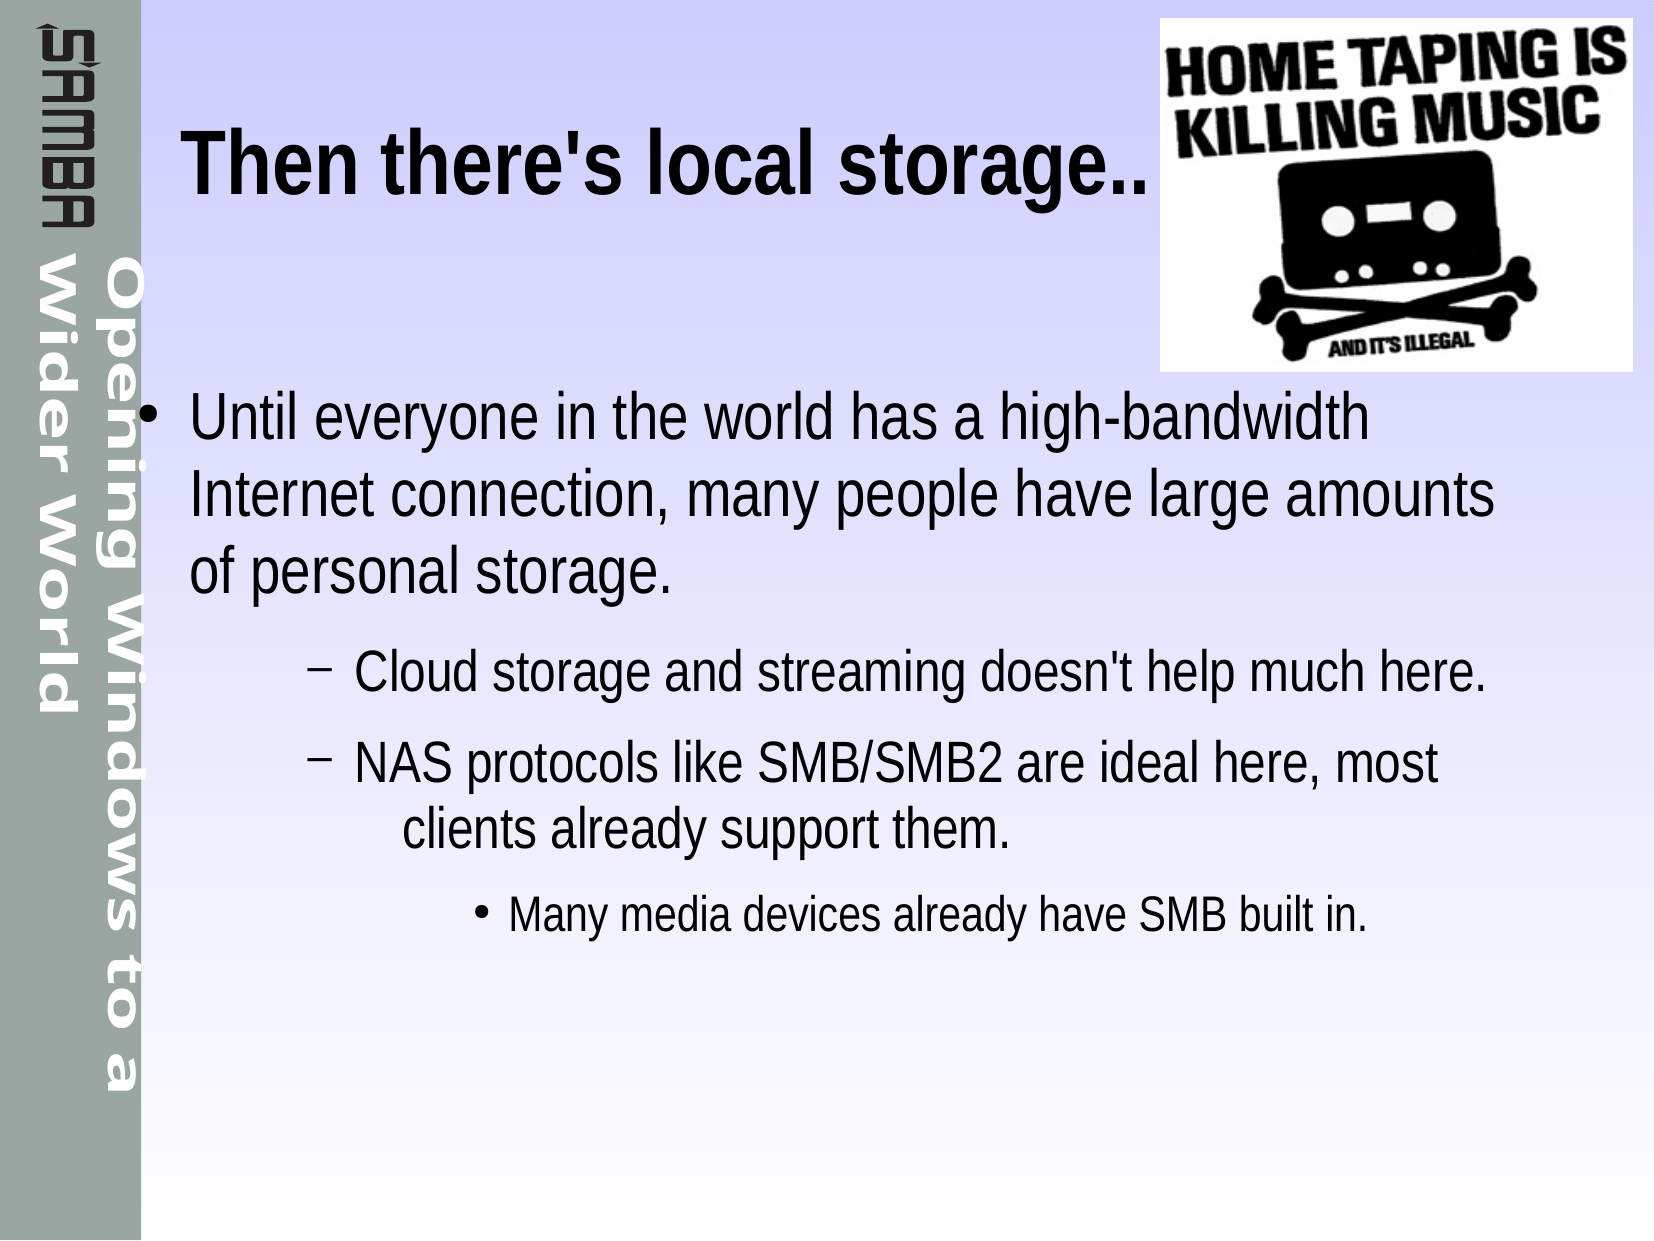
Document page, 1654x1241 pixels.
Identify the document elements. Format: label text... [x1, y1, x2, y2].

picture [1160, 18, 1633, 372]
list Until everyone in the world has a high-bandwidth Internet connection, many people have large amounts of personal storage. Cloud storage and streaming doesn't help much here. NAS protocols like SMB/SMB2 are ideal here, most clients already support them. Many media devices already have SMB built in. [118, 377, 1531, 1221]
title Then there's local storage.. [173, 28, 1159, 295]
